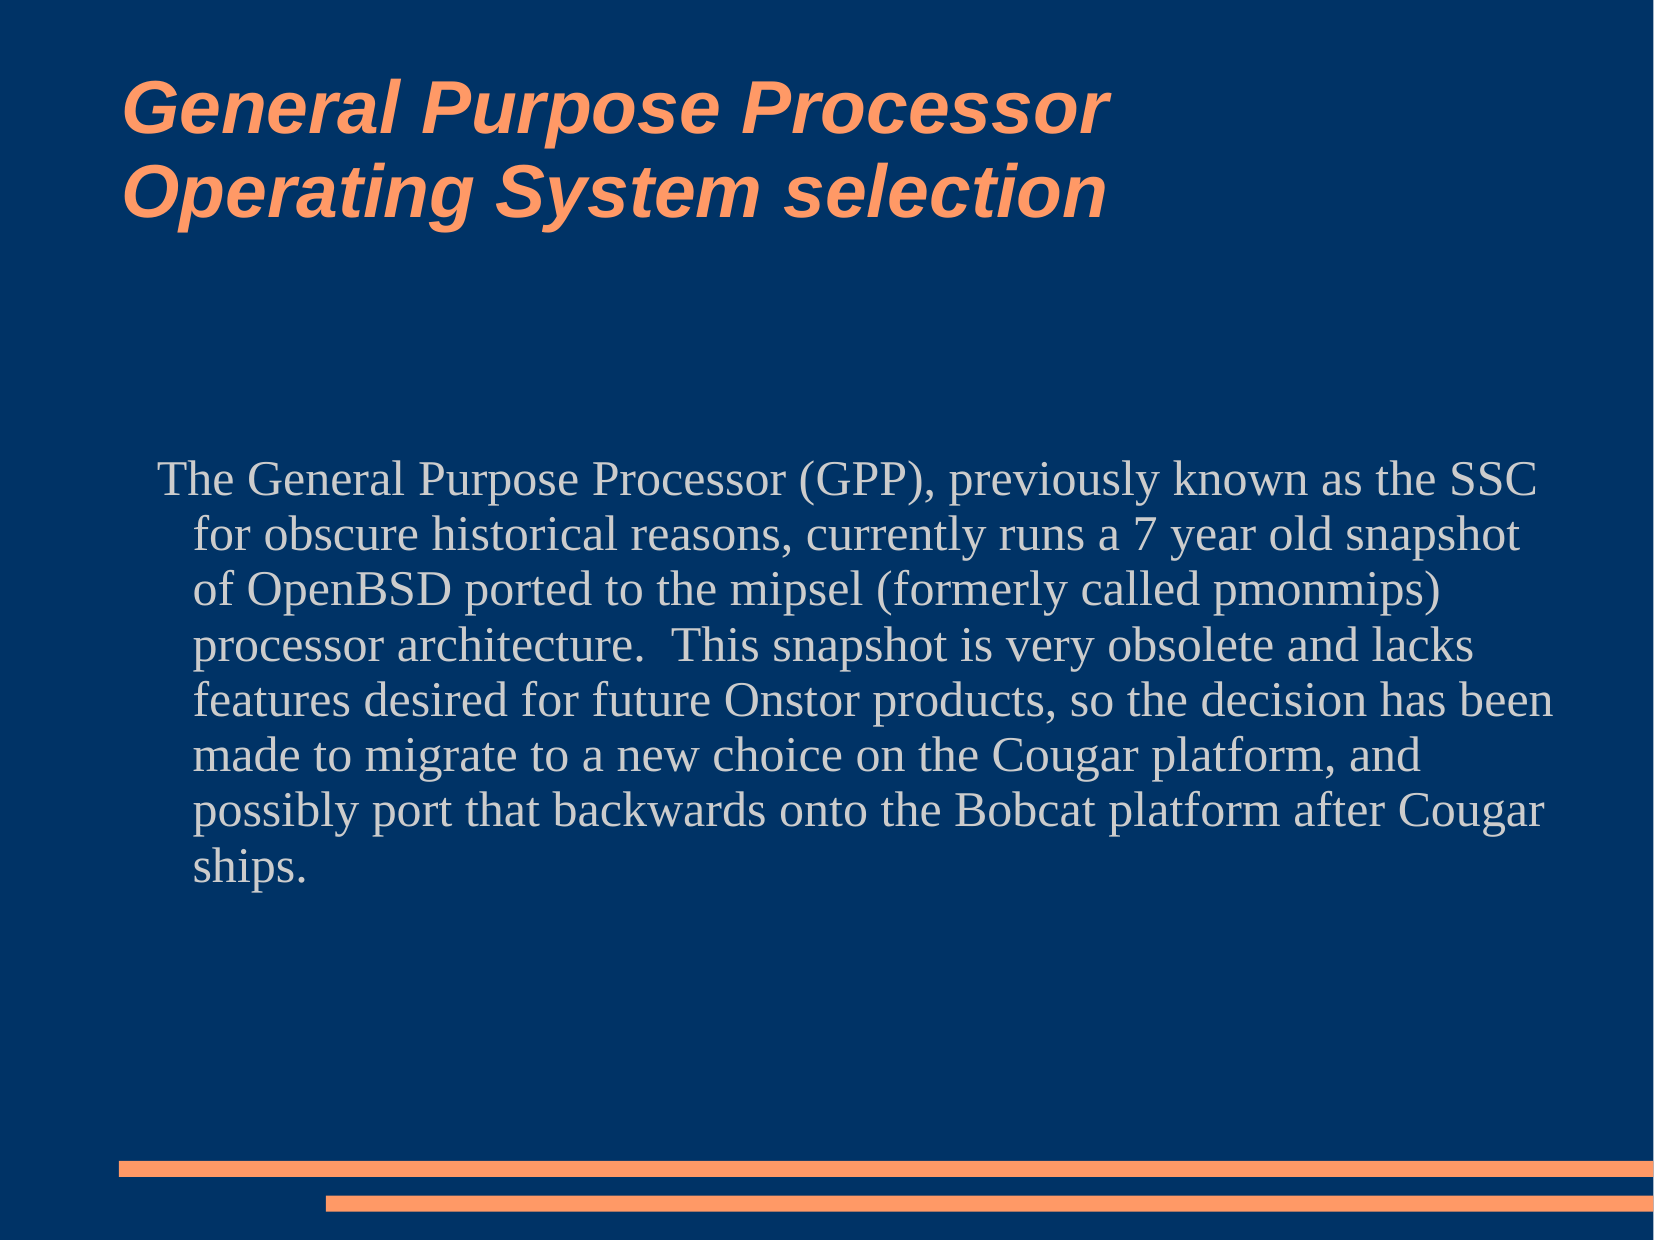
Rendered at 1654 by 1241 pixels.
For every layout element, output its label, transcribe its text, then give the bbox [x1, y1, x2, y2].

subtitle The General Purpose Processor (GPP), previously known as the SSC for obscure historical reasons, currently runs a 7 year old snapshot of OpenBSD ported to the mipsel (formerly called pmonmips) processor architecture. This snapshot is very obsolete and lacks features desired for future Onstor products, so the decision has been made to migrate to a new choice on the Cougar platform, and possibly port that backwards onto the Bobcat platform after Cougar ships. [121, 329, 1561, 1125]
title General Purpose Processor Operating System selection [121, 46, 1534, 254]
